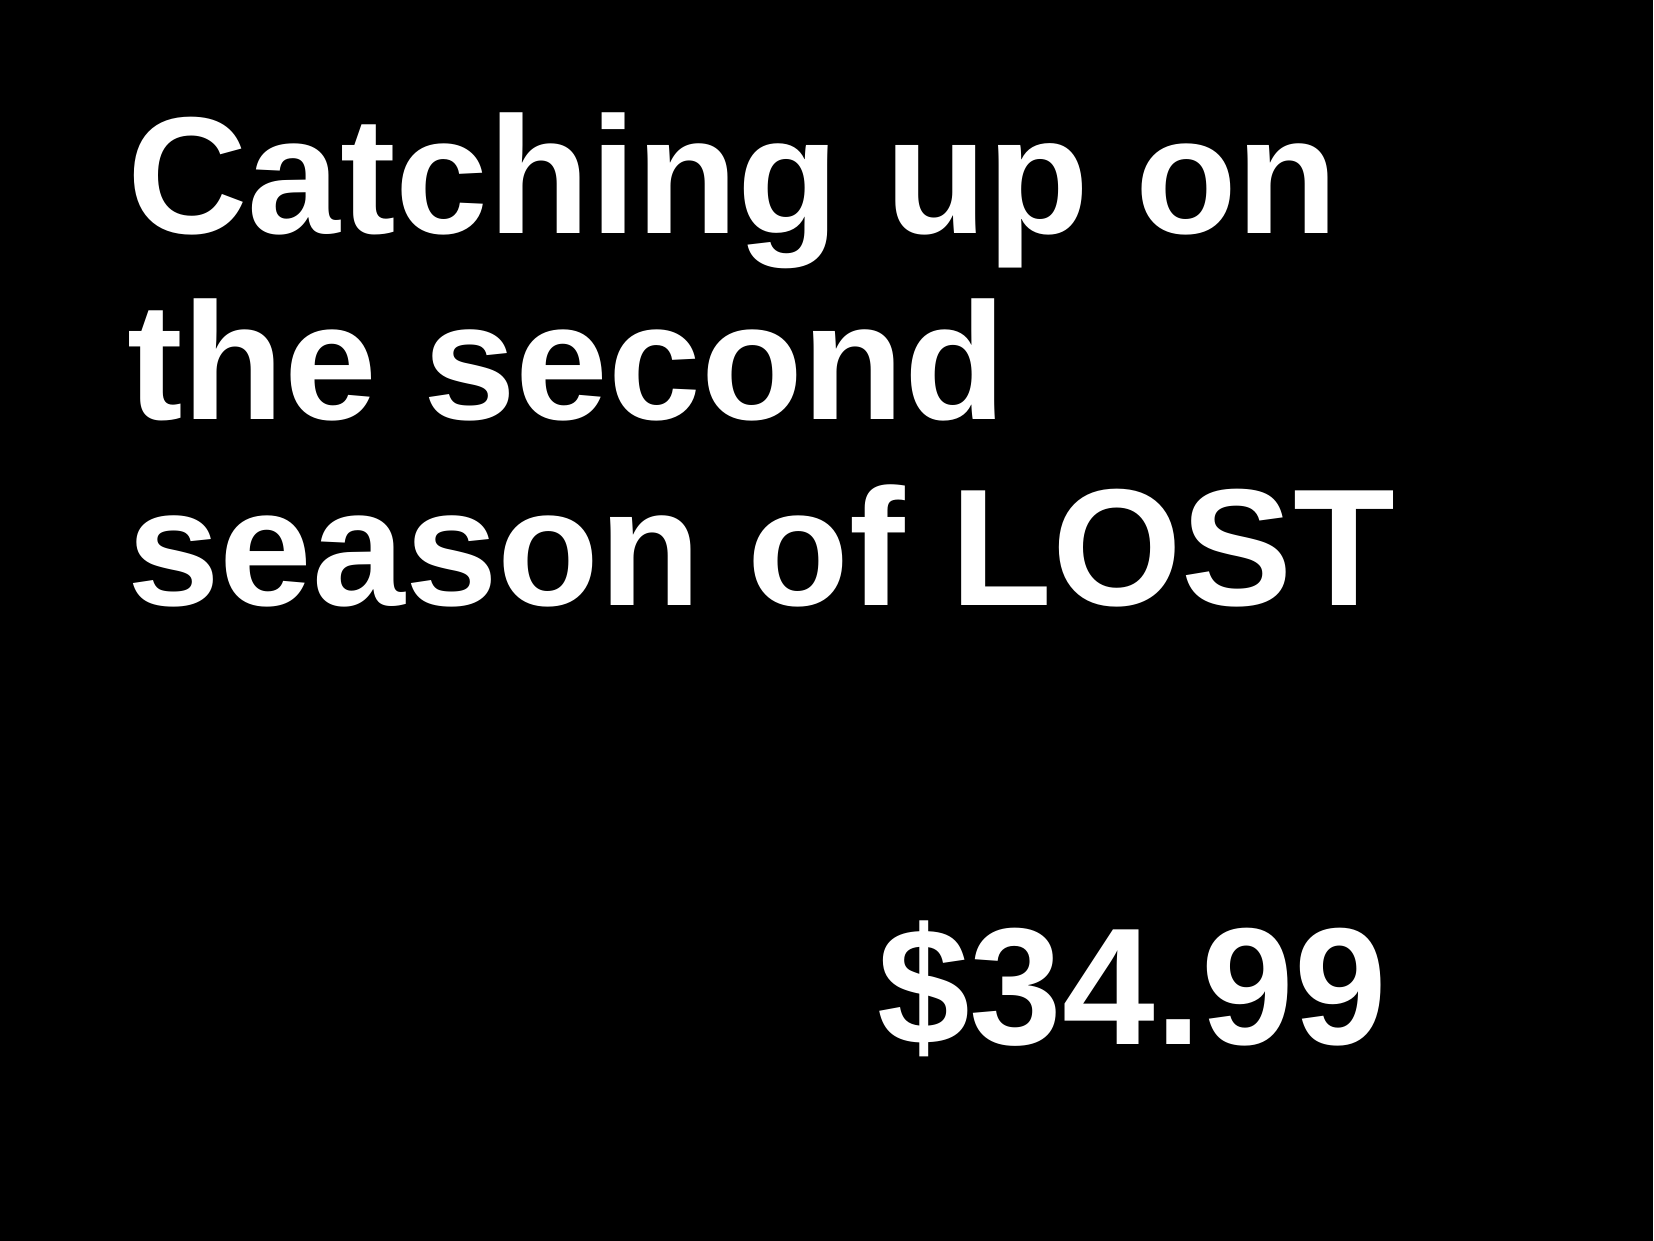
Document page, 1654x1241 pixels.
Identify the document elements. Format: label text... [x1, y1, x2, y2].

text_box $34.99 [862, 886, 1501, 1088]
text_box Catching up on the second season of LOST [112, 75, 1463, 751]
